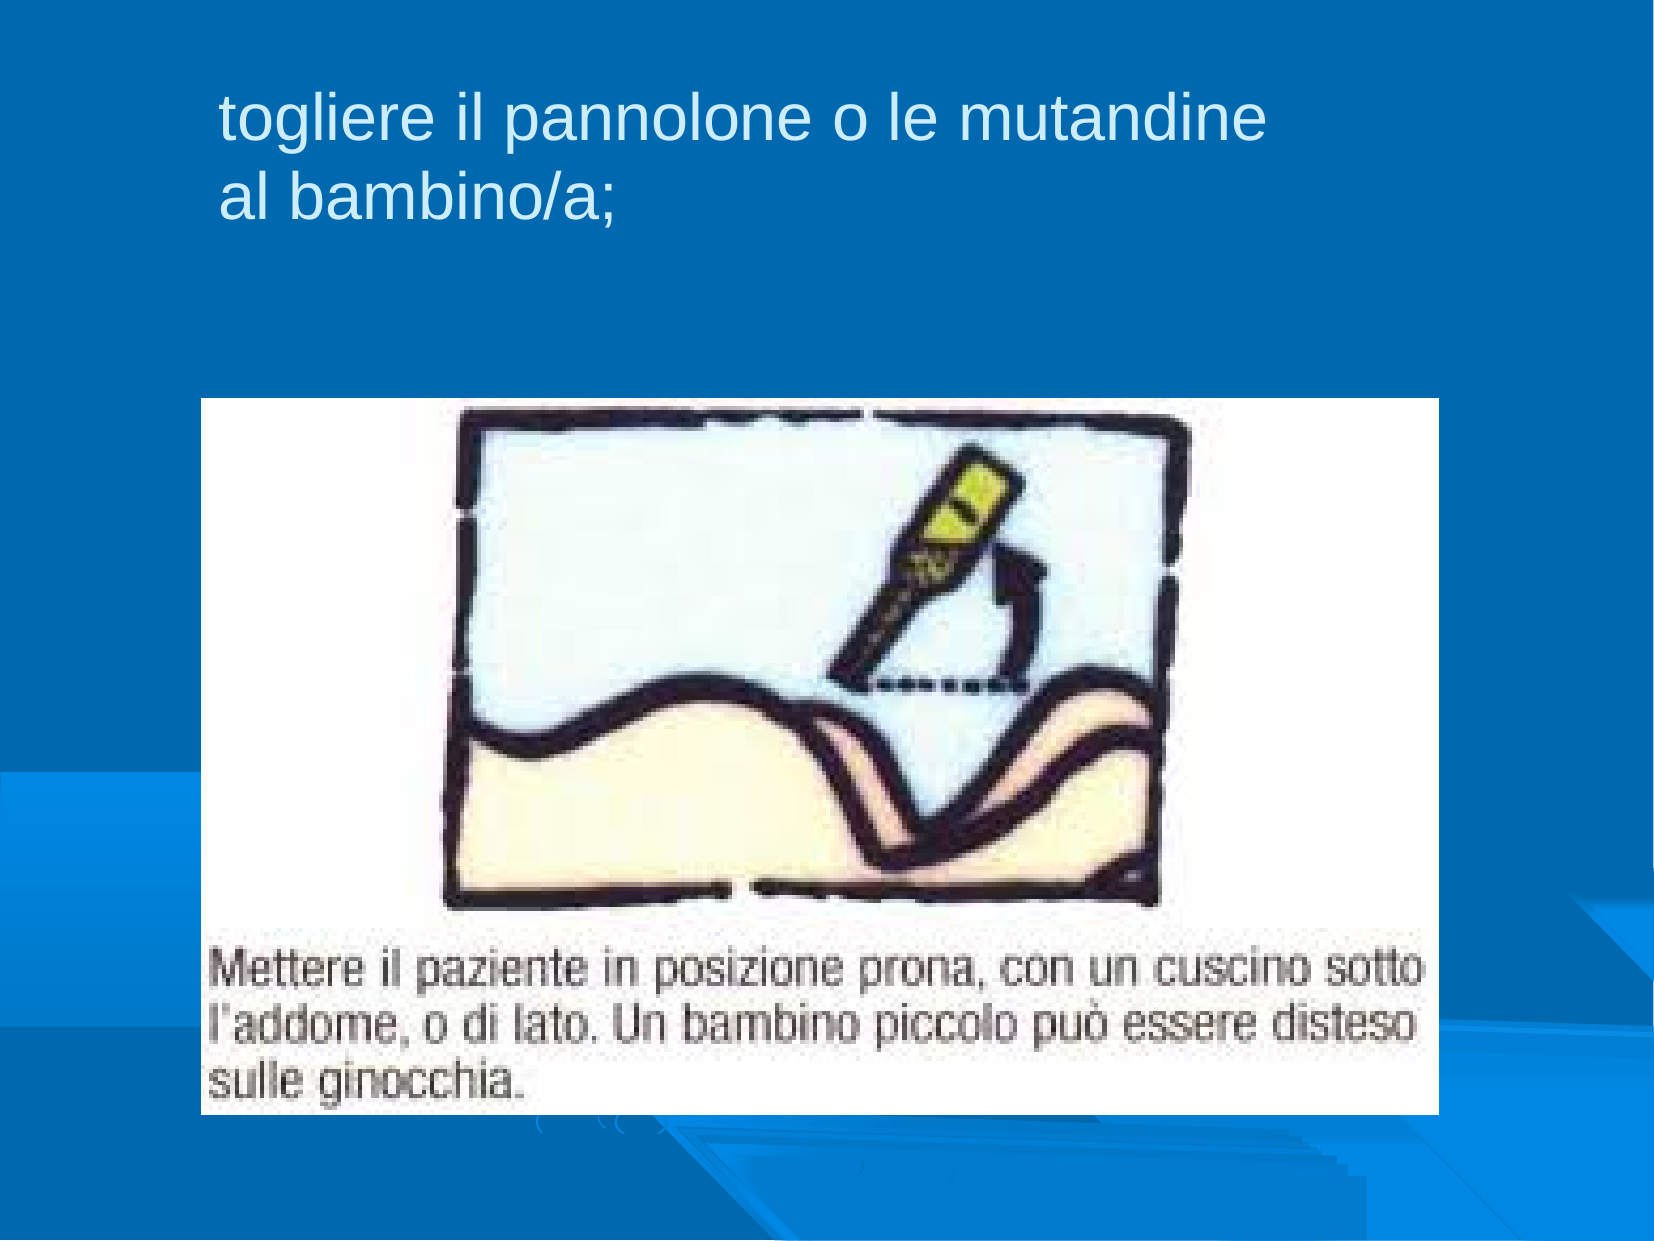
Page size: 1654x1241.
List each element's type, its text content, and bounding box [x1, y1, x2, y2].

picture [201, 398, 1439, 1115]
text_box togliere il pannolone o le mutandine al bambino/a; [0, 45, 1276, 1241]
